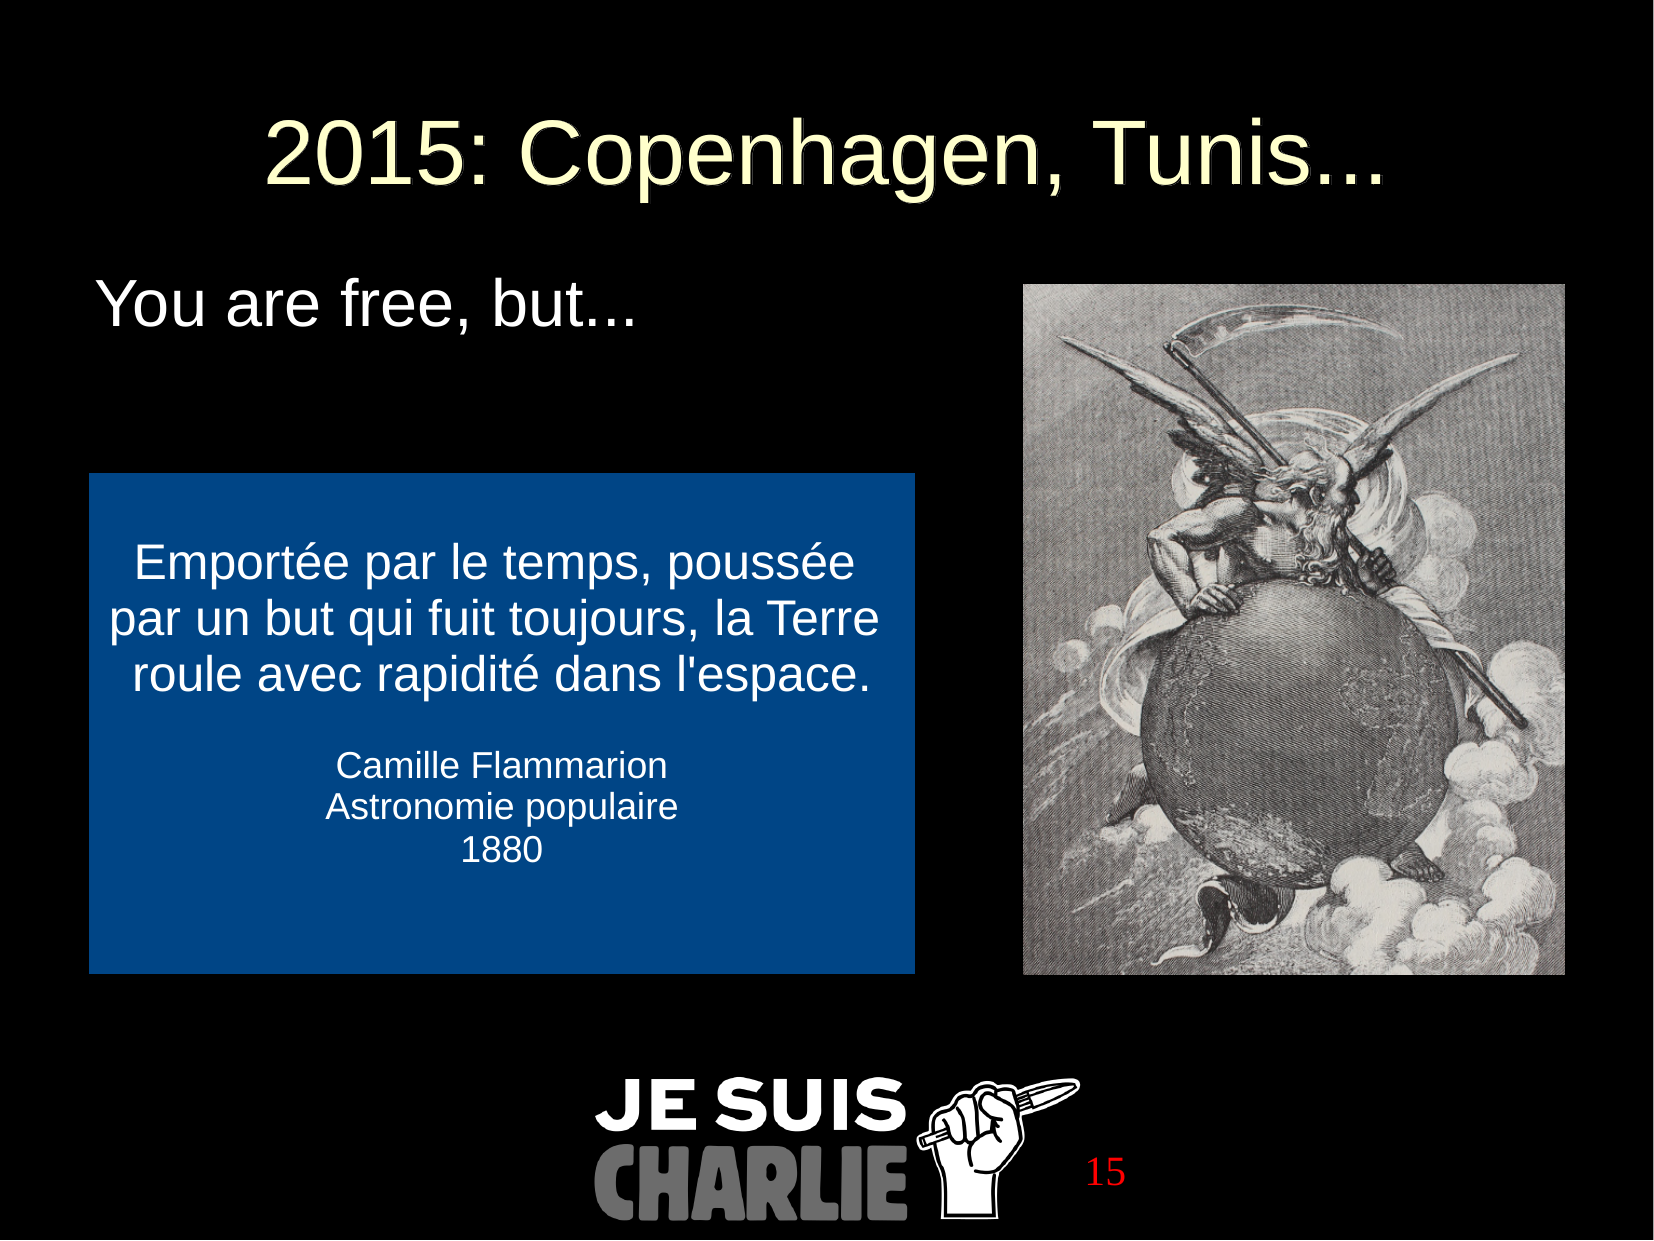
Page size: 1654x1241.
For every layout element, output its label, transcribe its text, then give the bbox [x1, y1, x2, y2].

text_box Emportée par le temps, poussée par un but qui fuit toujours, la Terre roule avec rapidité dans l'espace. Camille Flammarion Astronomie populaire 1880 [88, 472, 916, 975]
list You are free, but... [76, 265, 1565, 1085]
title 2015: Copenhagen, Tunis... [82, 49, 1571, 257]
picture [587, 1085, 1093, 1225]
picture [1023, 284, 1565, 975]
